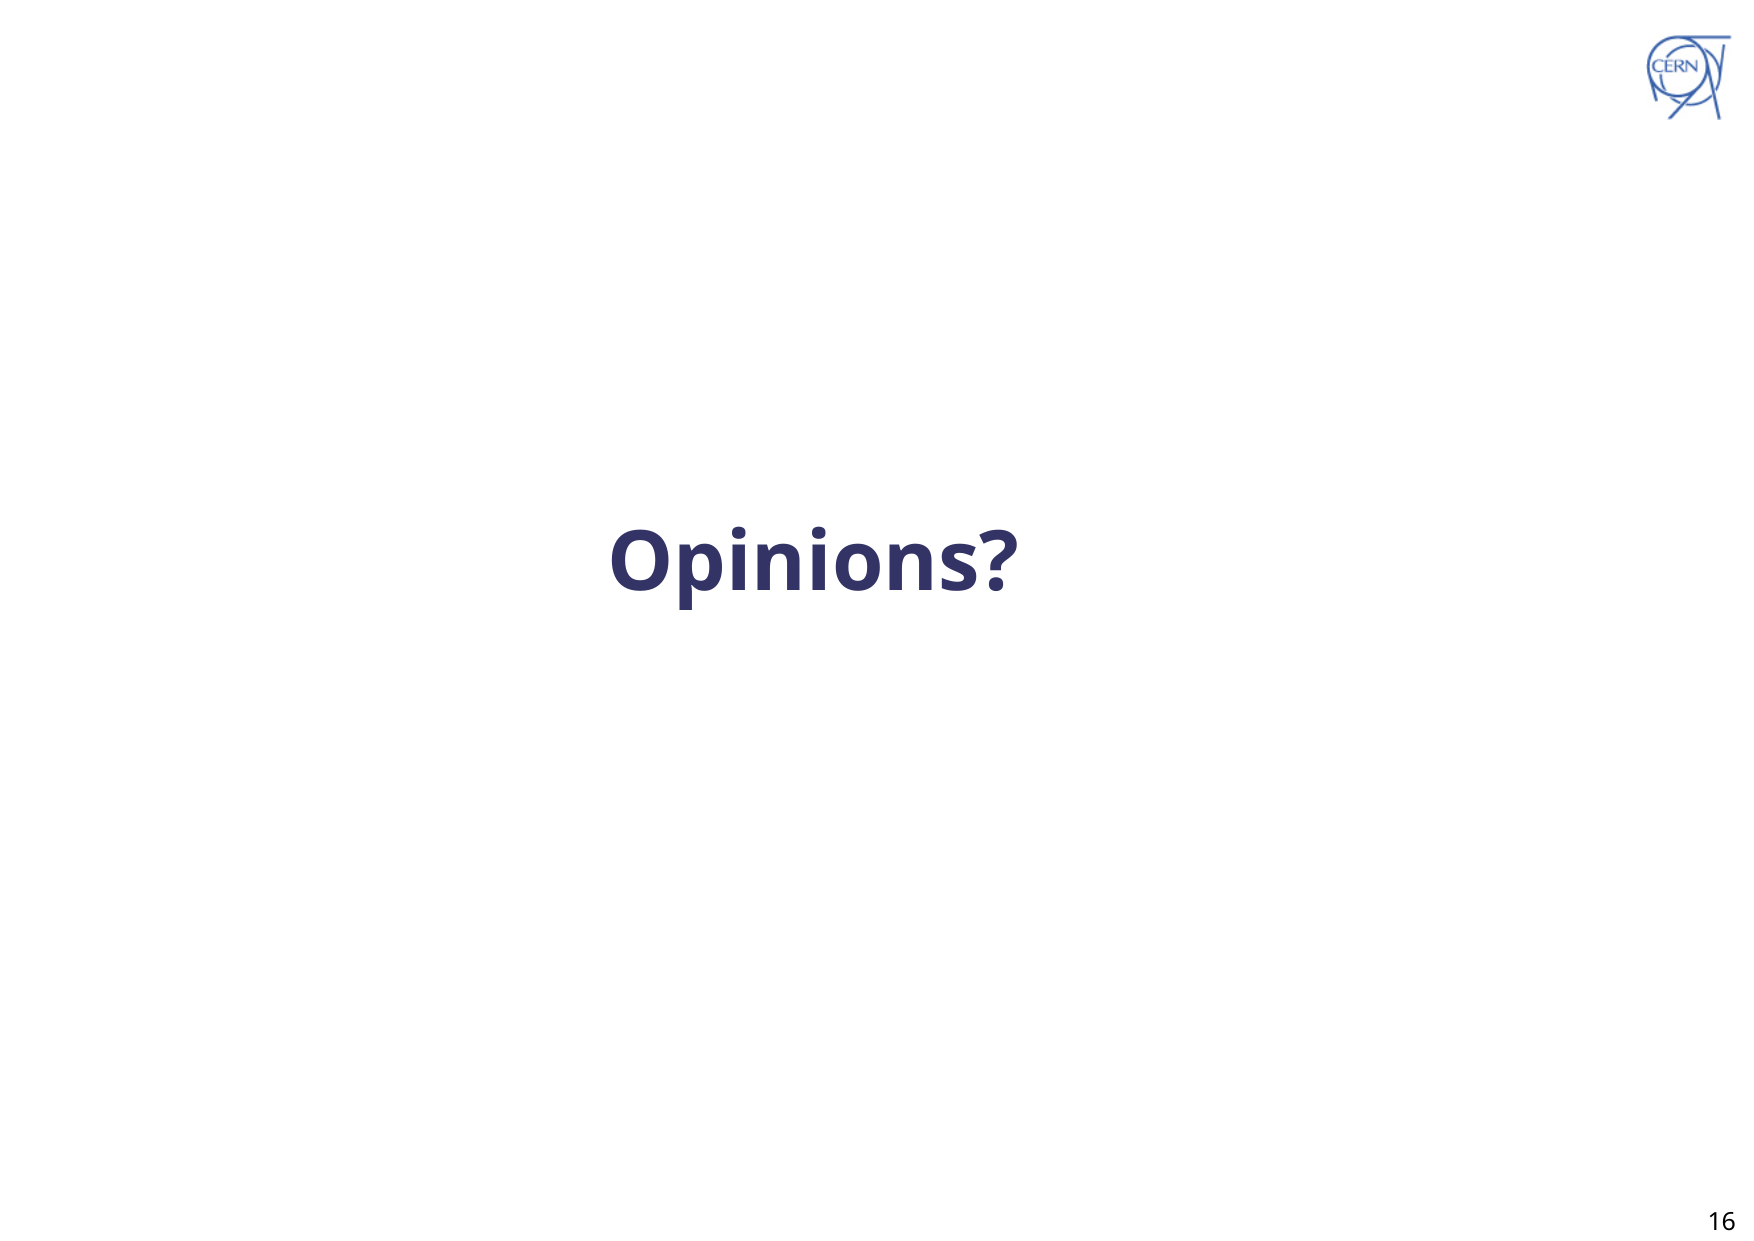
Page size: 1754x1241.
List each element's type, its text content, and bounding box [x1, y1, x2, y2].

picture [1646, 34, 1732, 120]
title Opinions? [607, 475, 1414, 642]
